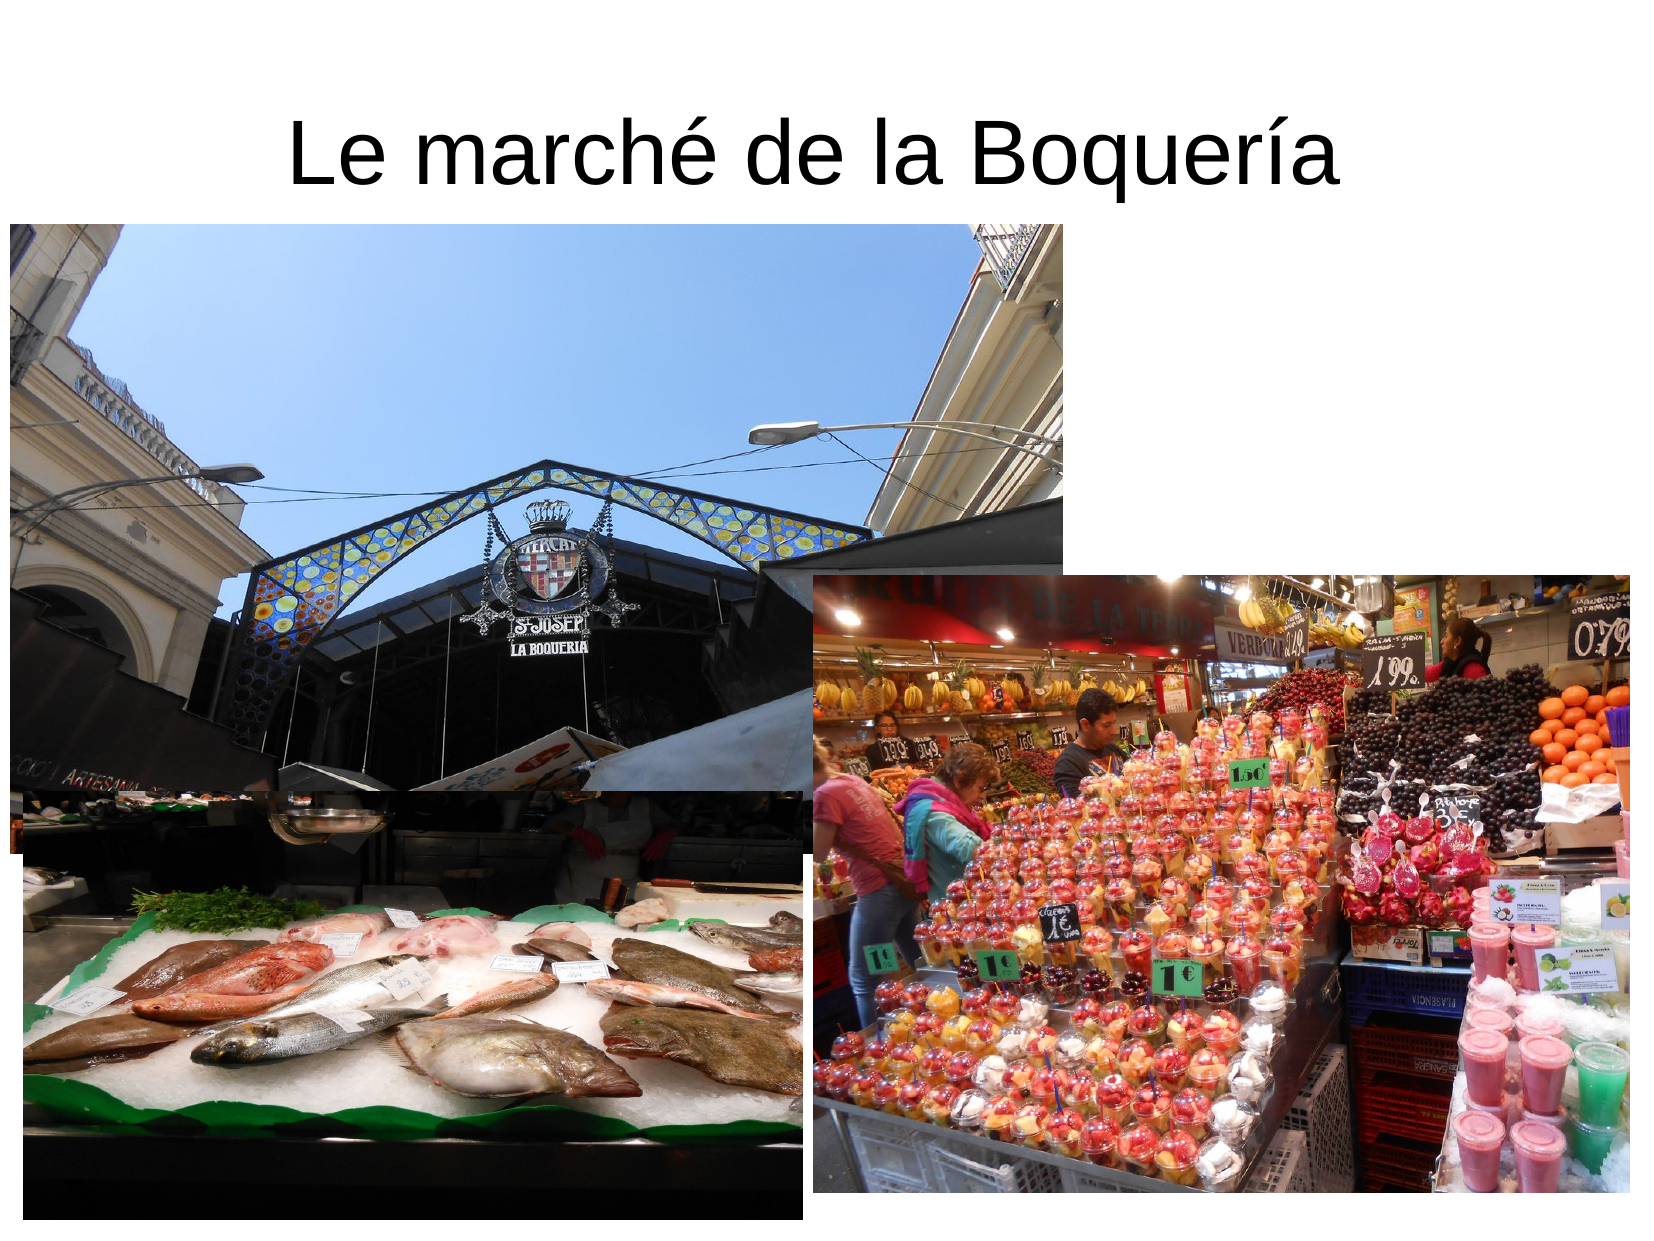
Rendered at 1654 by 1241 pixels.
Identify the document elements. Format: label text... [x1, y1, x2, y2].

title Le marché de la Boquería [82, 49, 1571, 257]
picture [10, 224, 1630, 1220]
